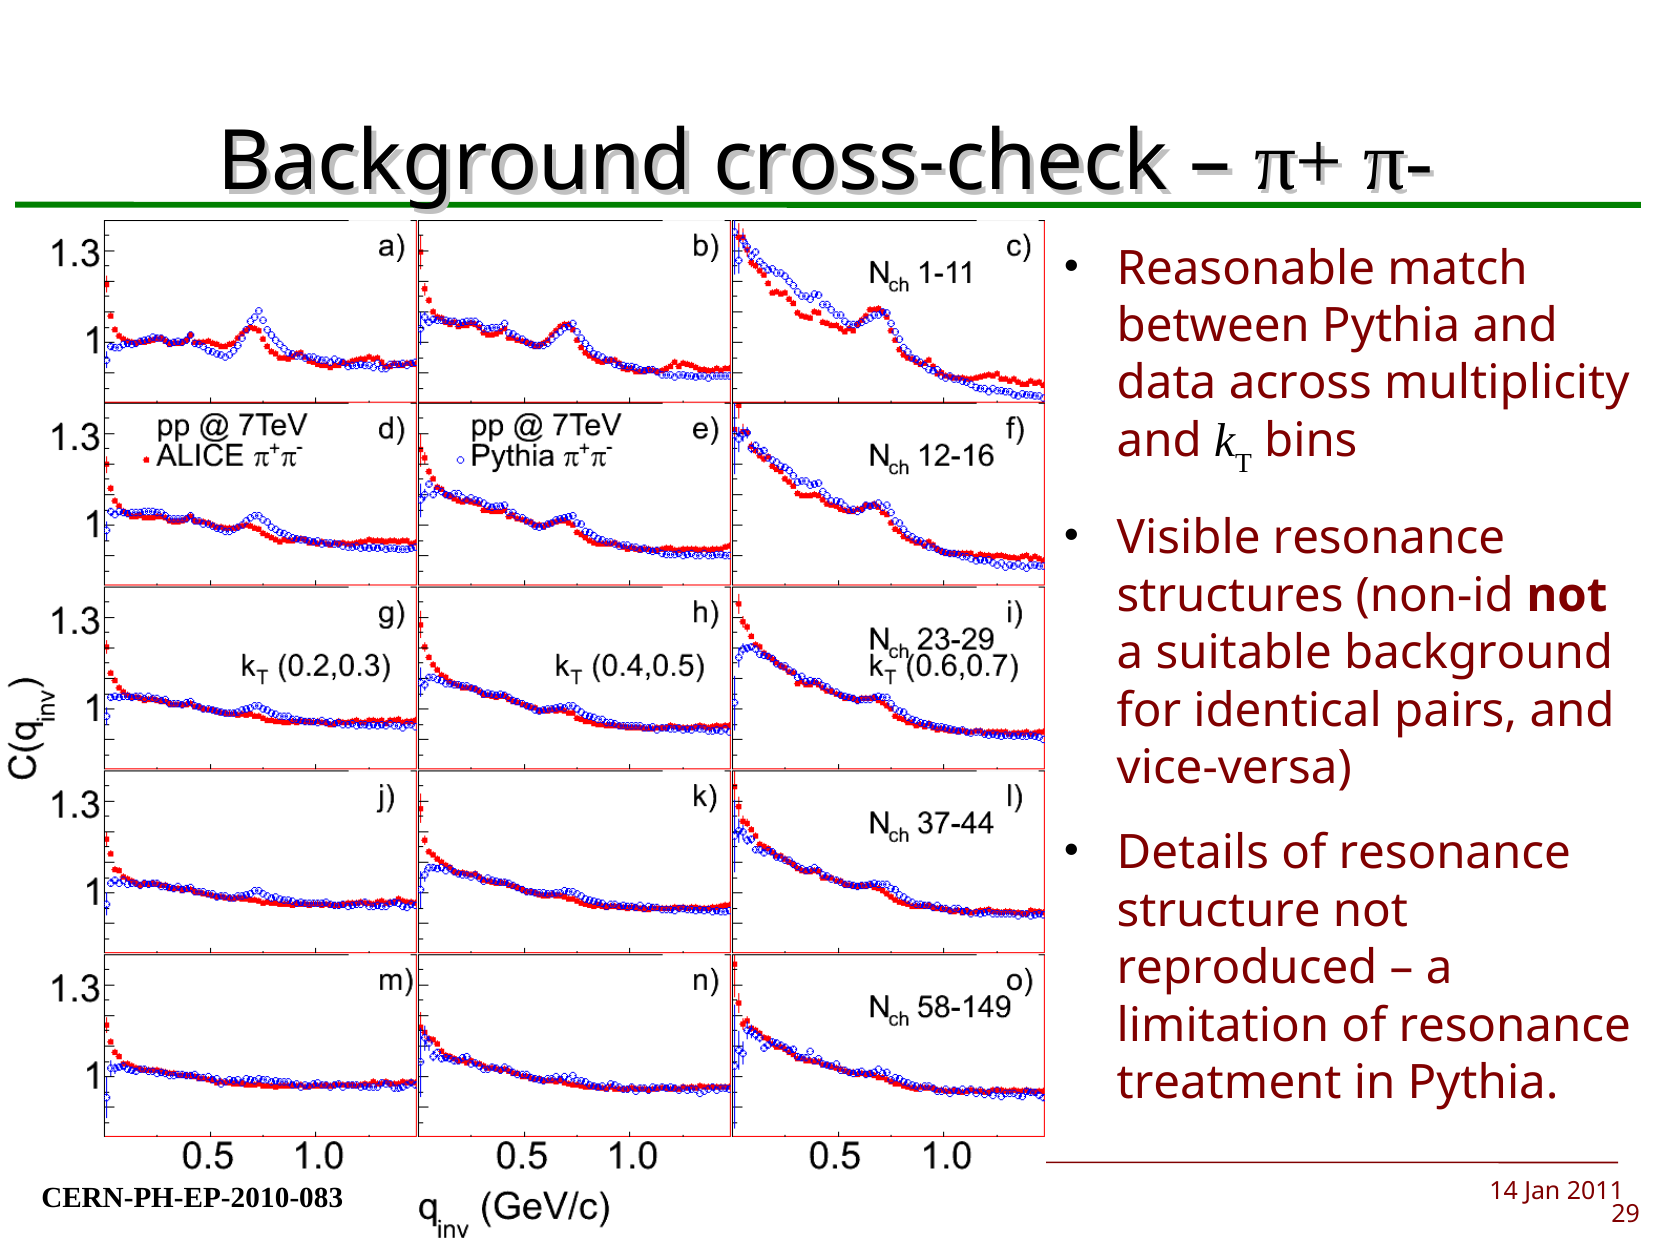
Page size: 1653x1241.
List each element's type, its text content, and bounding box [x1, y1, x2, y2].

text_box CERN-PH-EP-2010-083 [26, 1174, 461, 1222]
list Reasonable match between Pythia and data across multiplicity and kT bins Visible resonance structures (non-id not a suitable background for identical pairs, and vice-versa) Details of resonance structure not reproduced – a limitation of resonance treatment in Pythia. [1063, 236, 1643, 1164]
picture [0, 220, 1046, 1241]
title Background cross-check – π+ π- [119, 60, 1531, 253]
